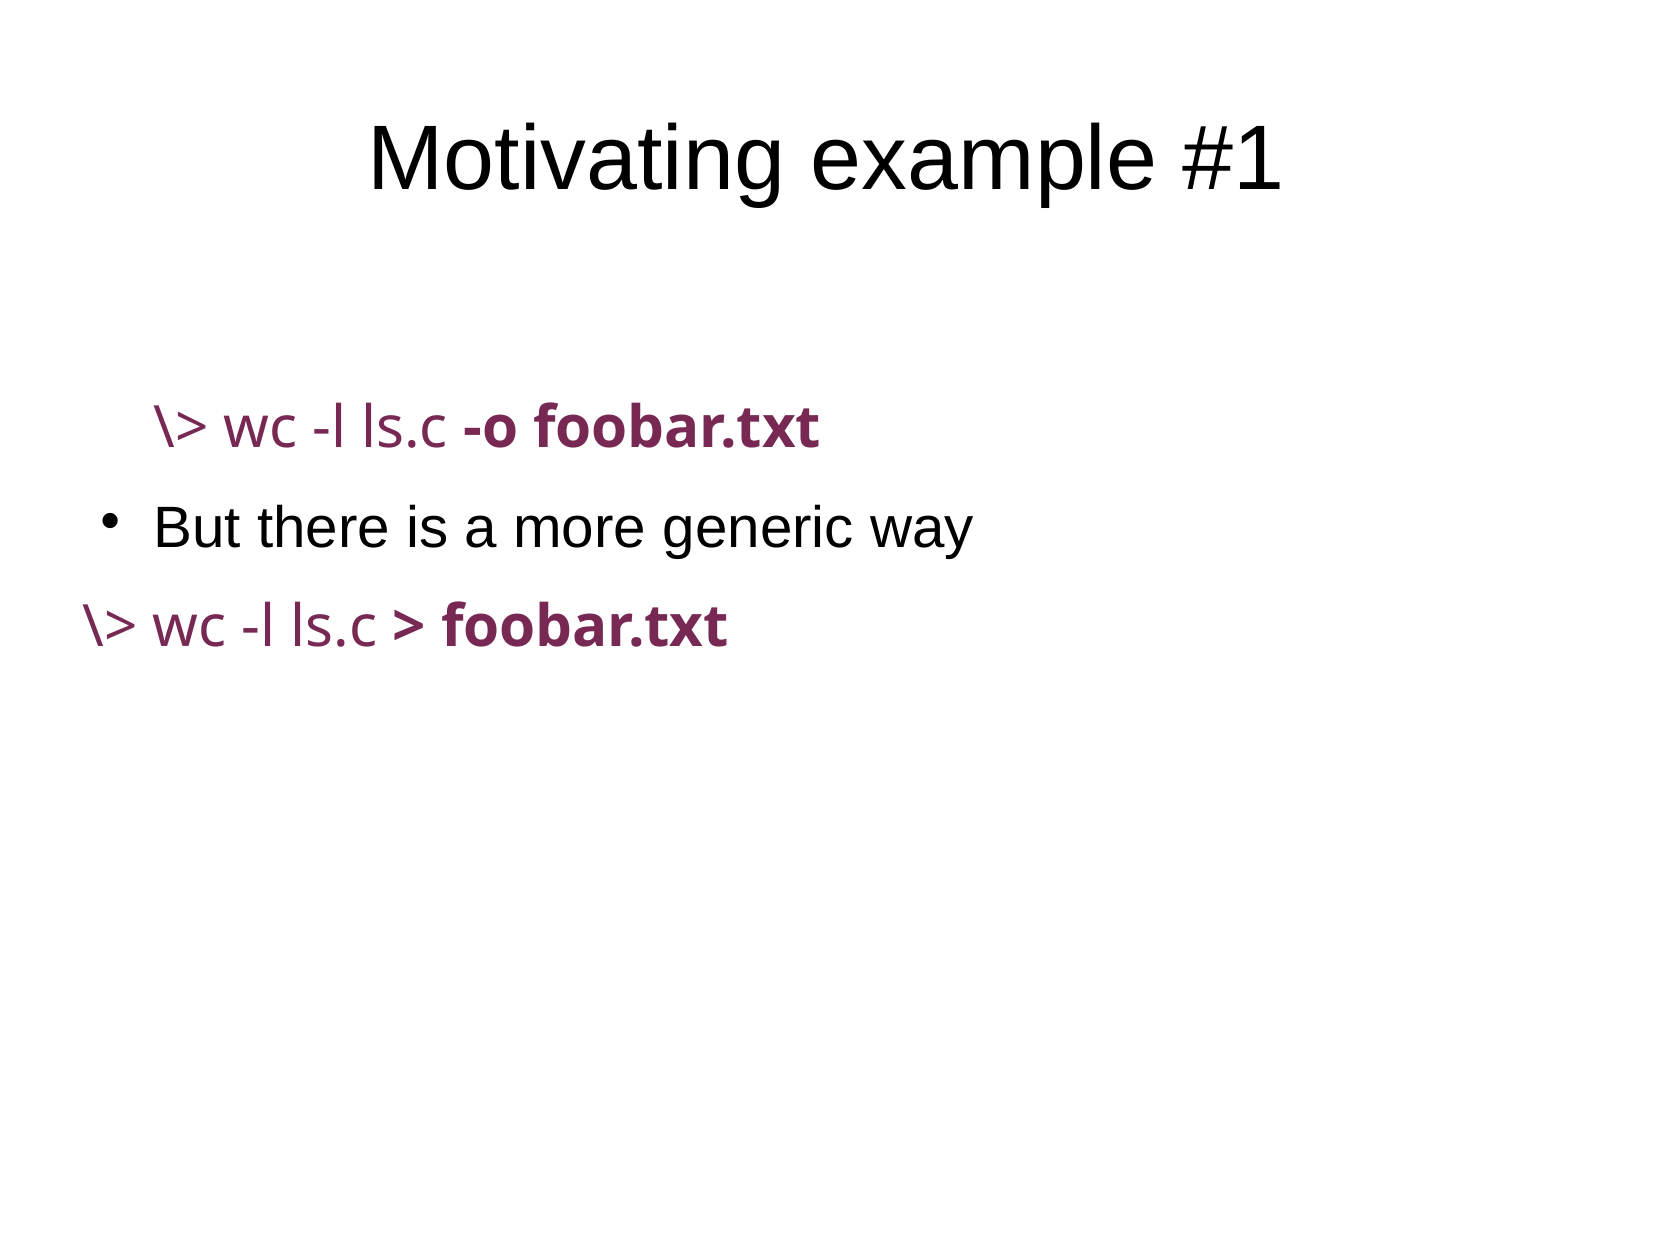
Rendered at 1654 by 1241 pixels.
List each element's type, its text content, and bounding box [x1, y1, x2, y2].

title Motivating example #1 [82, 49, 1571, 257]
list \> wc -l ls.c -o foobar.txt But there is a more generic way \> wc -l ls.c > foobar.txt [82, 290, 1571, 1200]
